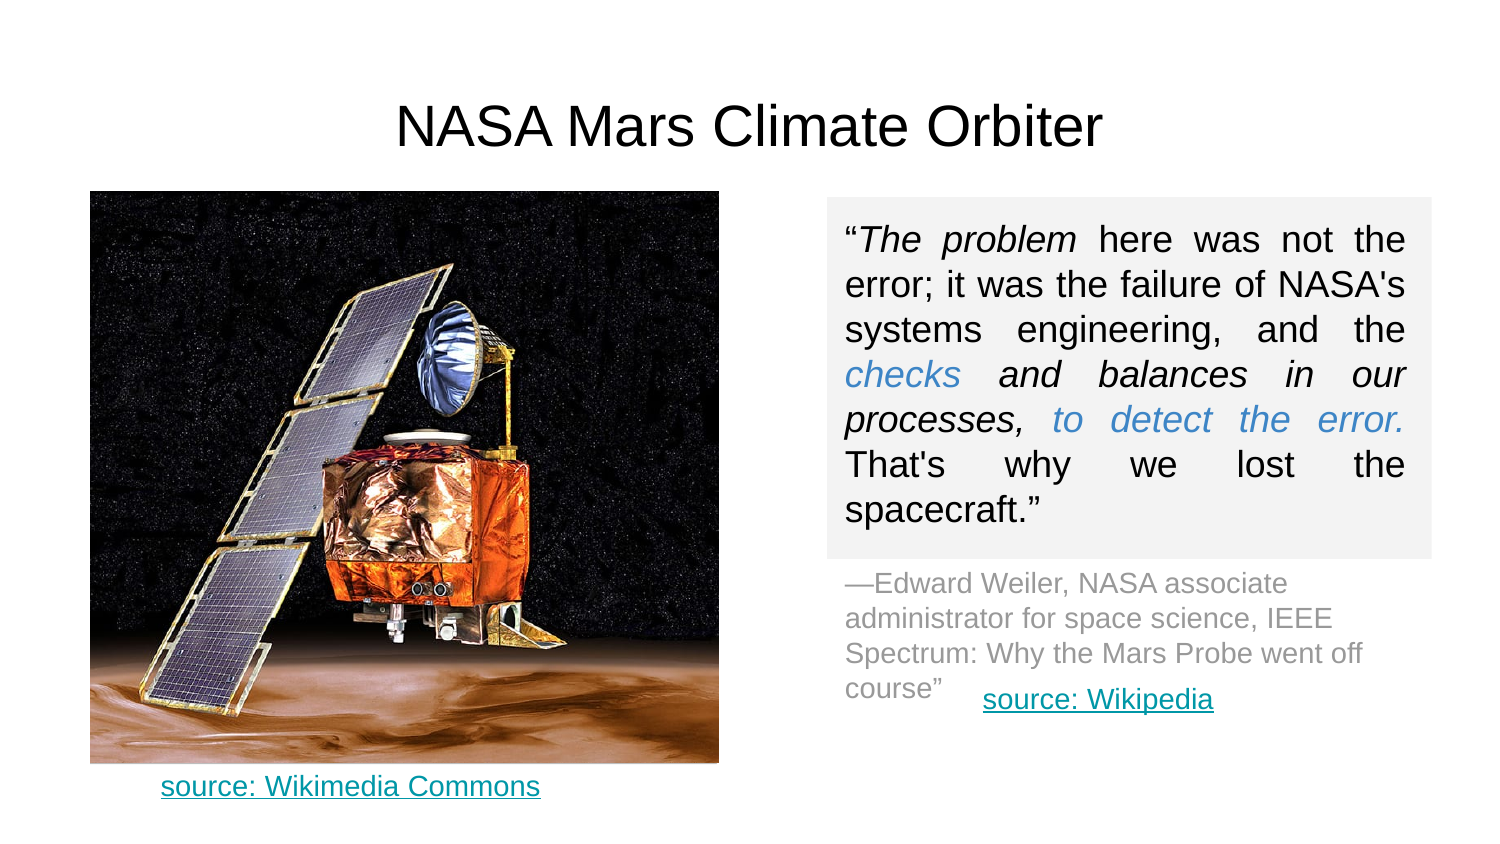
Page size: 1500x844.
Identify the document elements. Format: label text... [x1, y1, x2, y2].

title NASA Mars Climate Orbiter [51, 72, 1449, 167]
picture [90, 191, 719, 763]
text_box source: Wikipedia [967, 665, 1262, 700]
text_box [827, 197, 1432, 559]
text_box “The problem here was not the error; it was the failure of NASA's systems engineering, and the checks and balances in our processes, to detect the error. That's why we lost the spacecraft.” —Edward Weiler, NASA associate administrator for space science, IEEE Spectrum: Why the Mars Probe went off course” [829, 199, 1421, 570]
text_box source: Wikimedia Commons [145, 751, 683, 786]
